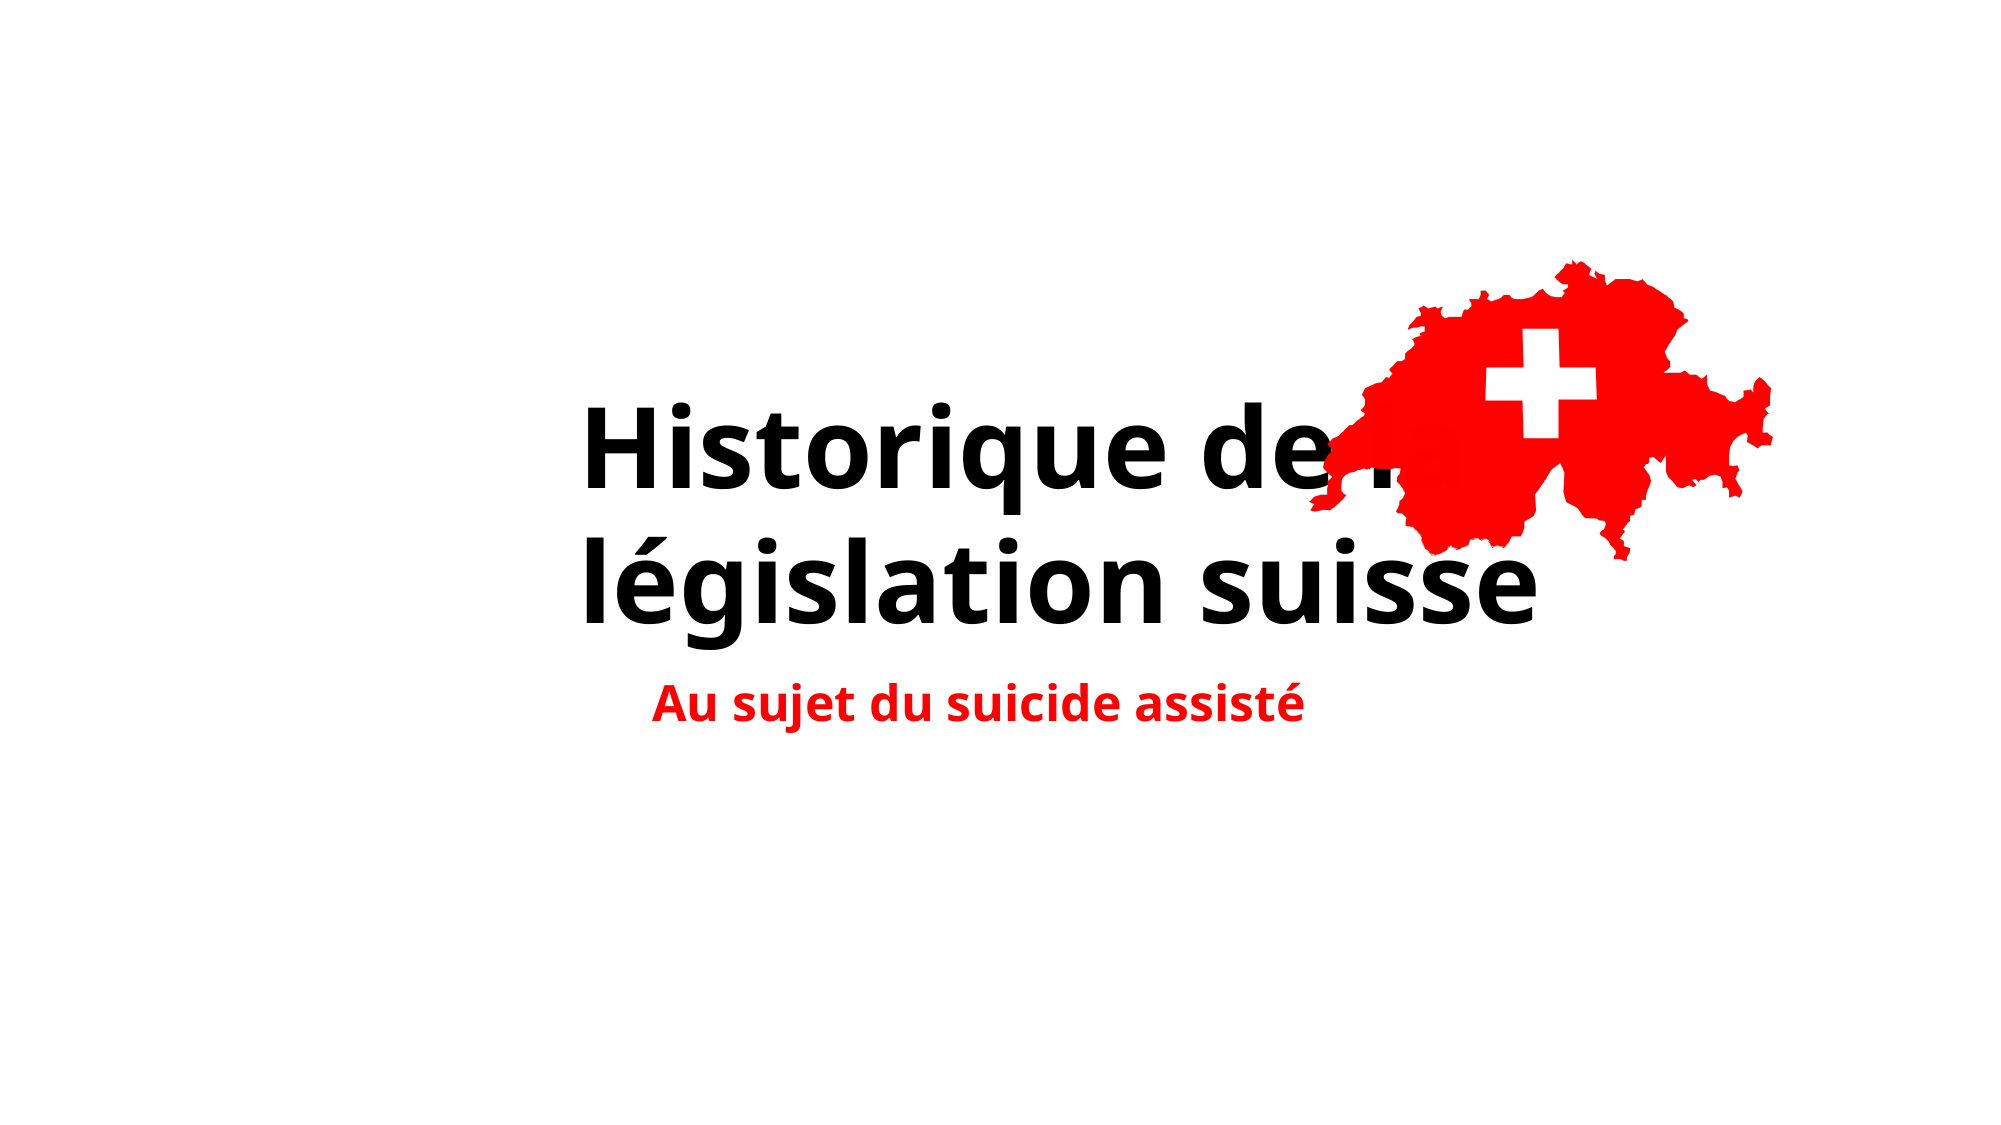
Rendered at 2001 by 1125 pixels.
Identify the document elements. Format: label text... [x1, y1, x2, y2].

text_box Historique de la législation suisse [563, 368, 1564, 656]
picture [1309, 259, 1773, 561]
text_box Au sujet du suicide assisté [479, 663, 1480, 850]
